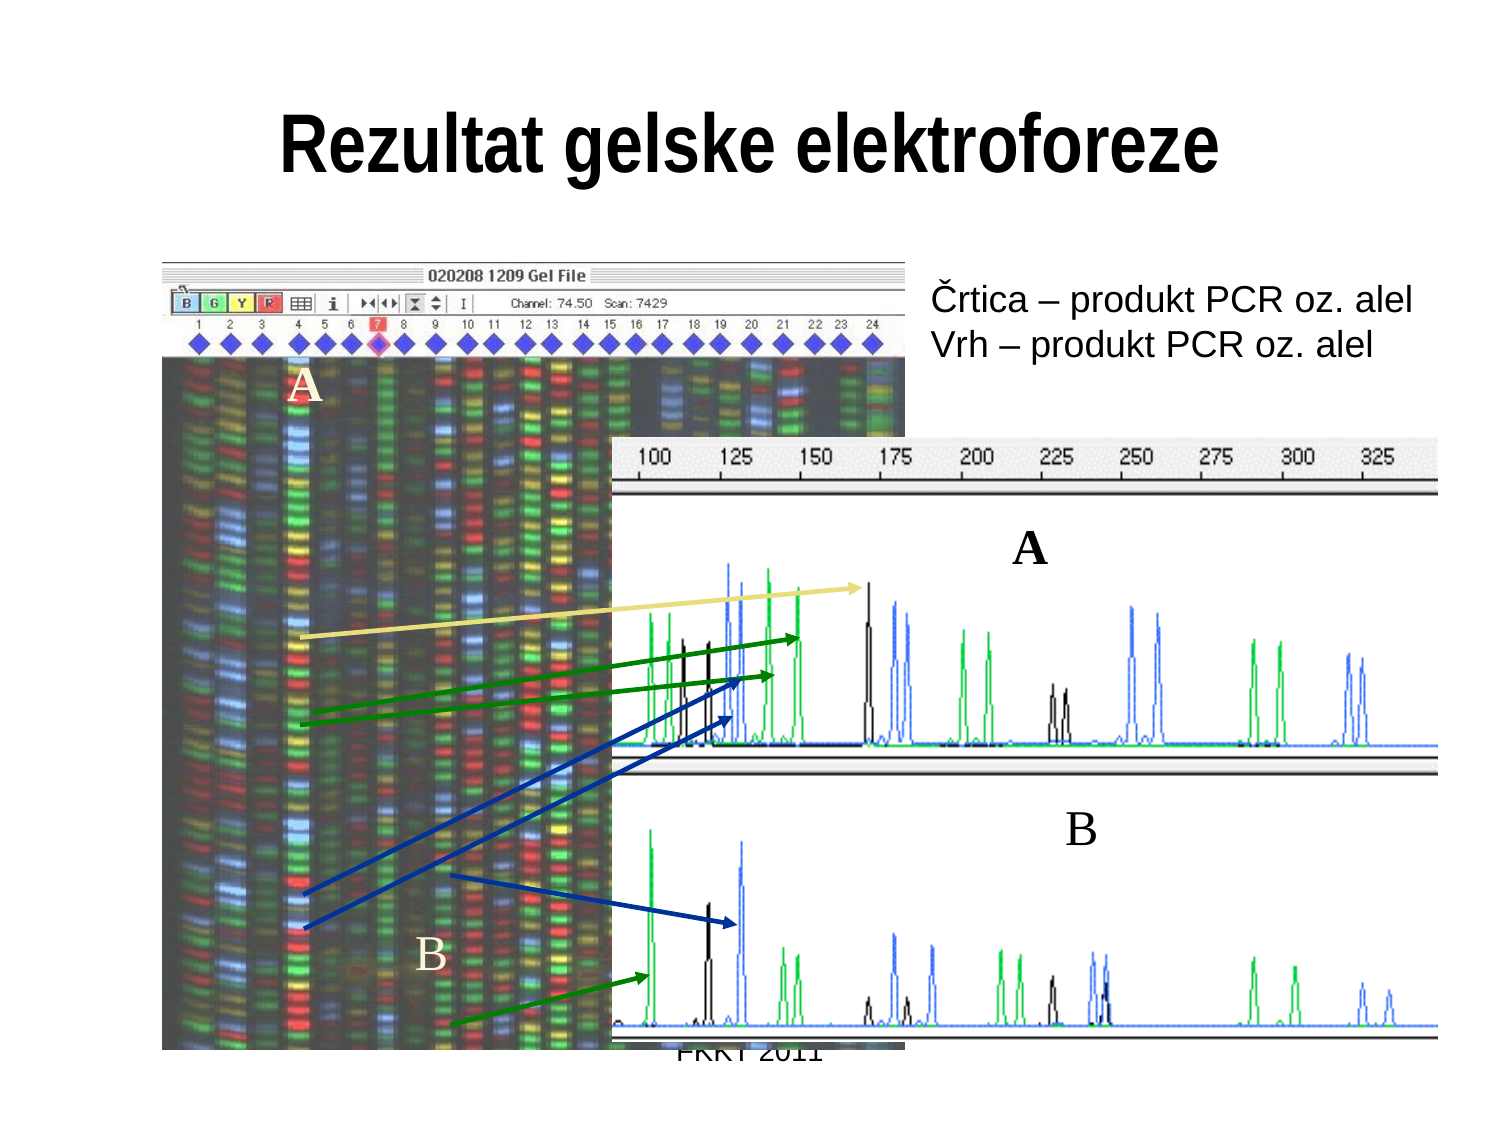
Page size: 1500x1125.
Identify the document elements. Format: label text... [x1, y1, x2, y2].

text_box A [272, 344, 339, 420]
text_box Črtica – produkt PCR oz. alel Vrh – produkt PCR oz. alel [915, 267, 1429, 373]
text_box A [997, 506, 1064, 583]
text_box FKKT 2011 [512, 1042, 988, 1103]
chart [612, 596, 796, 663]
chart [612, 691, 647, 739]
chart [612, 661, 666, 689]
chart [650, 683, 725, 720]
picture [162, 262, 905, 1051]
text_box B [1050, 787, 1114, 863]
text_box B [399, 912, 464, 988]
title Rezultat gelske elektroforeze [75, 45, 1426, 233]
chart [612, 437, 1438, 1042]
chart [612, 906, 647, 981]
